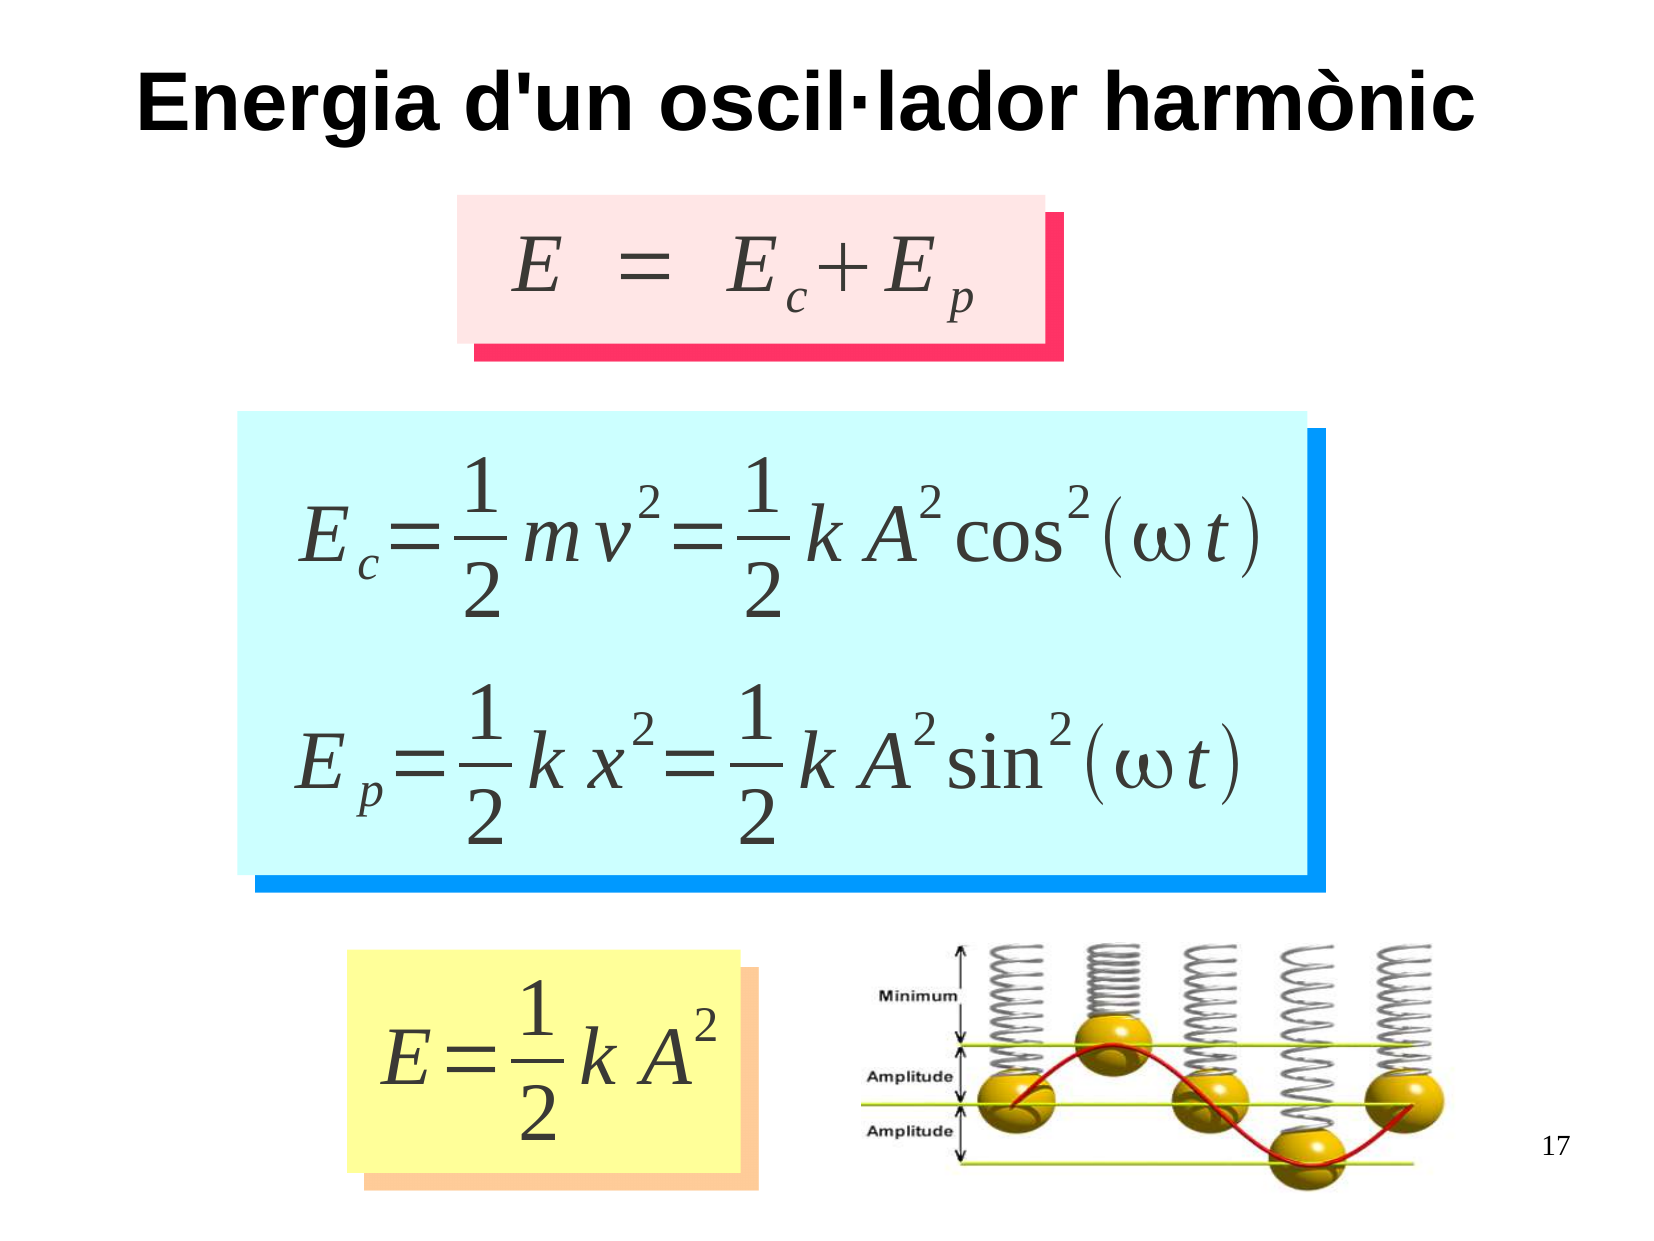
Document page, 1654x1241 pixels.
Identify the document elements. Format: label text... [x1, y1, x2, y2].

chart [282, 666, 1251, 863]
chart [499, 218, 981, 323]
text_box [347, 949, 741, 1173]
picture [861, 942, 1457, 1205]
text_box [457, 194, 1046, 344]
chart [368, 962, 725, 1159]
chart [287, 439, 1270, 636]
text_box [237, 411, 1308, 876]
text_box Energia d'un oscil·lador harmònic [120, 48, 1513, 156]
